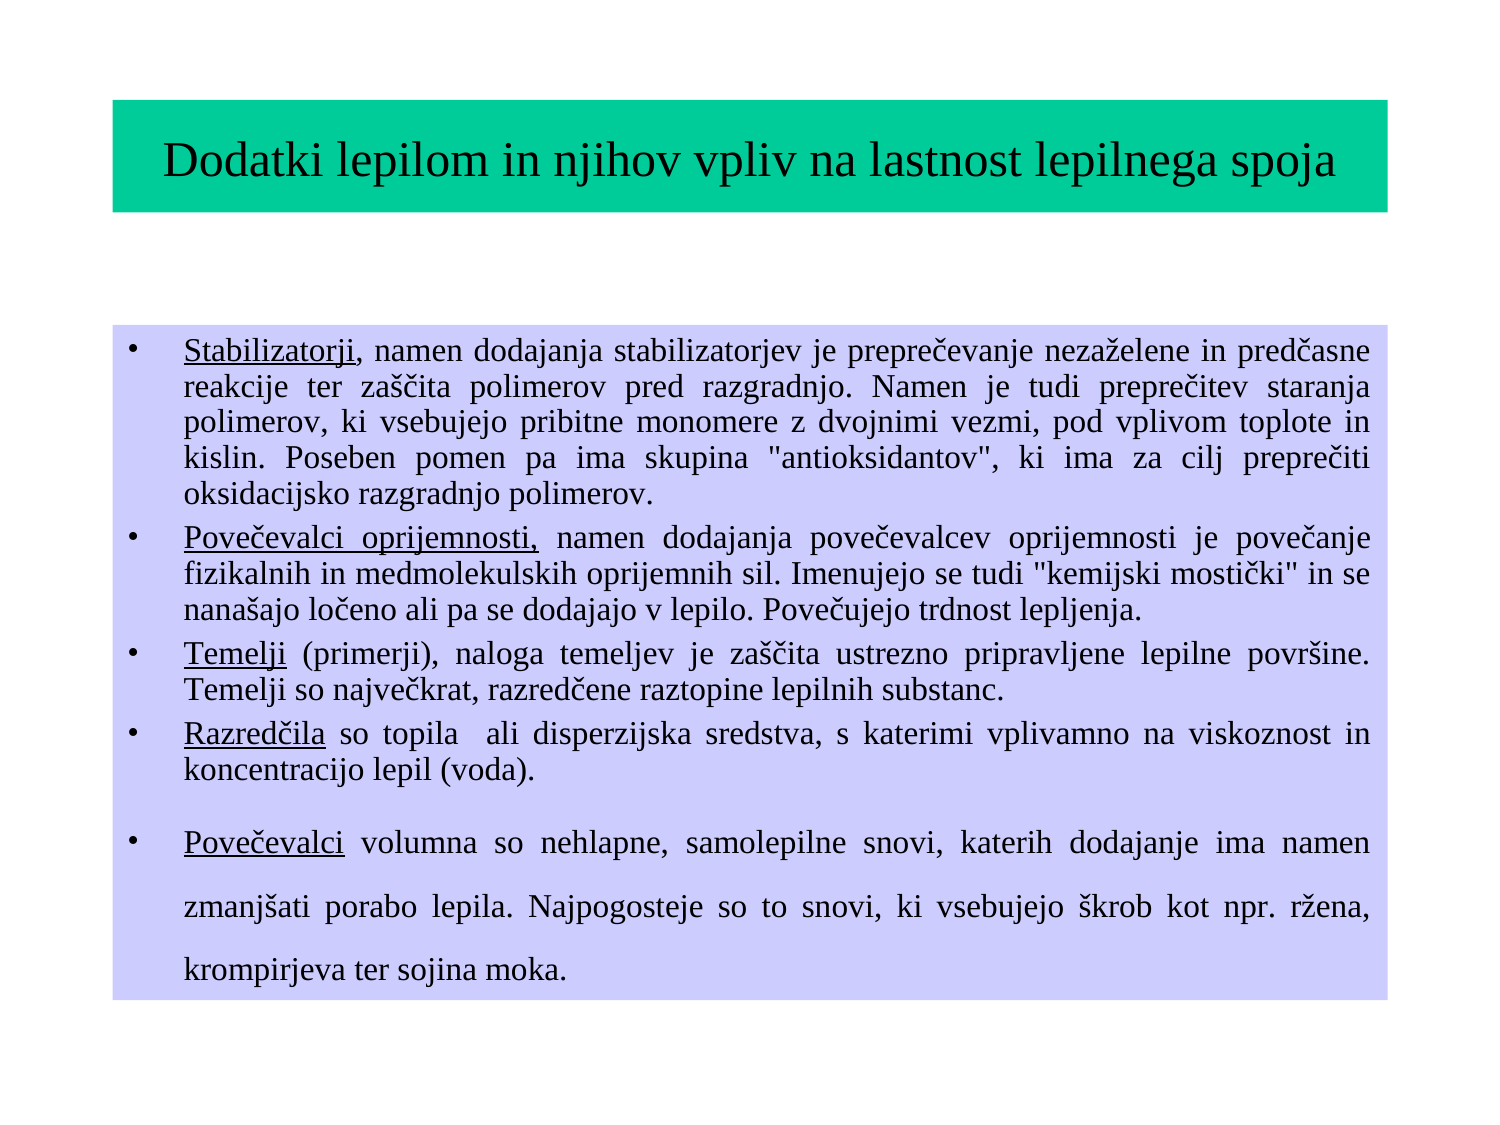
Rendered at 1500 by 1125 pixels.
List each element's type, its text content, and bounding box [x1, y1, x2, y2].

list Stabilizatorji, namen dodajanja stabilizatorjev je preprečevanje nezaželene in predčasne reakcije ter zaščita polimerov pred razgradnjo. Namen je tudi preprečitev staranja polimerov, ki vsebujejo pribitne monomere z dvojnimi vezmi, pod vplivom toplote in kislin. Poseben pomen pa ima skupina "antioksidantov", ki ima za cilj preprečiti oksidacijsko razgradnjo polimerov. Povečevalci oprijemnosti, namen dodajanja povečevalcev oprijemnosti je povečanje fizikalnih in medmolekulskih oprijemnih sil. Imenujejo se tudi "kemijski mostički" in se nanašajo ločeno ali pa se dodajajo v lepilo. Povečujejo trdnost lepljenja. Temelji (primerji), naloga temeljev je zaščita ustrezno pripravljene lepilne površine. Temelji so največkrat, razredčene raztopine lepilnih substanc. Razredčila so topila ali disperzijska sredstva, s katerimi vplivamno na viskoznost in koncentracijo lepil (voda). Povečevalci volumna so nehlapne, samolepilne snovi, katerih dodajanje ima namen zmanjšati porabo lepila. Najpogosteje so to snovi, ki vsebujejo škrob kot npr. ržena, krompirjeva ter sojina moka. [112, 324, 1388, 1001]
title Dodatki lepilom in njihov vpliv na lastnost lepilnega spoja [112, 99, 1388, 213]
